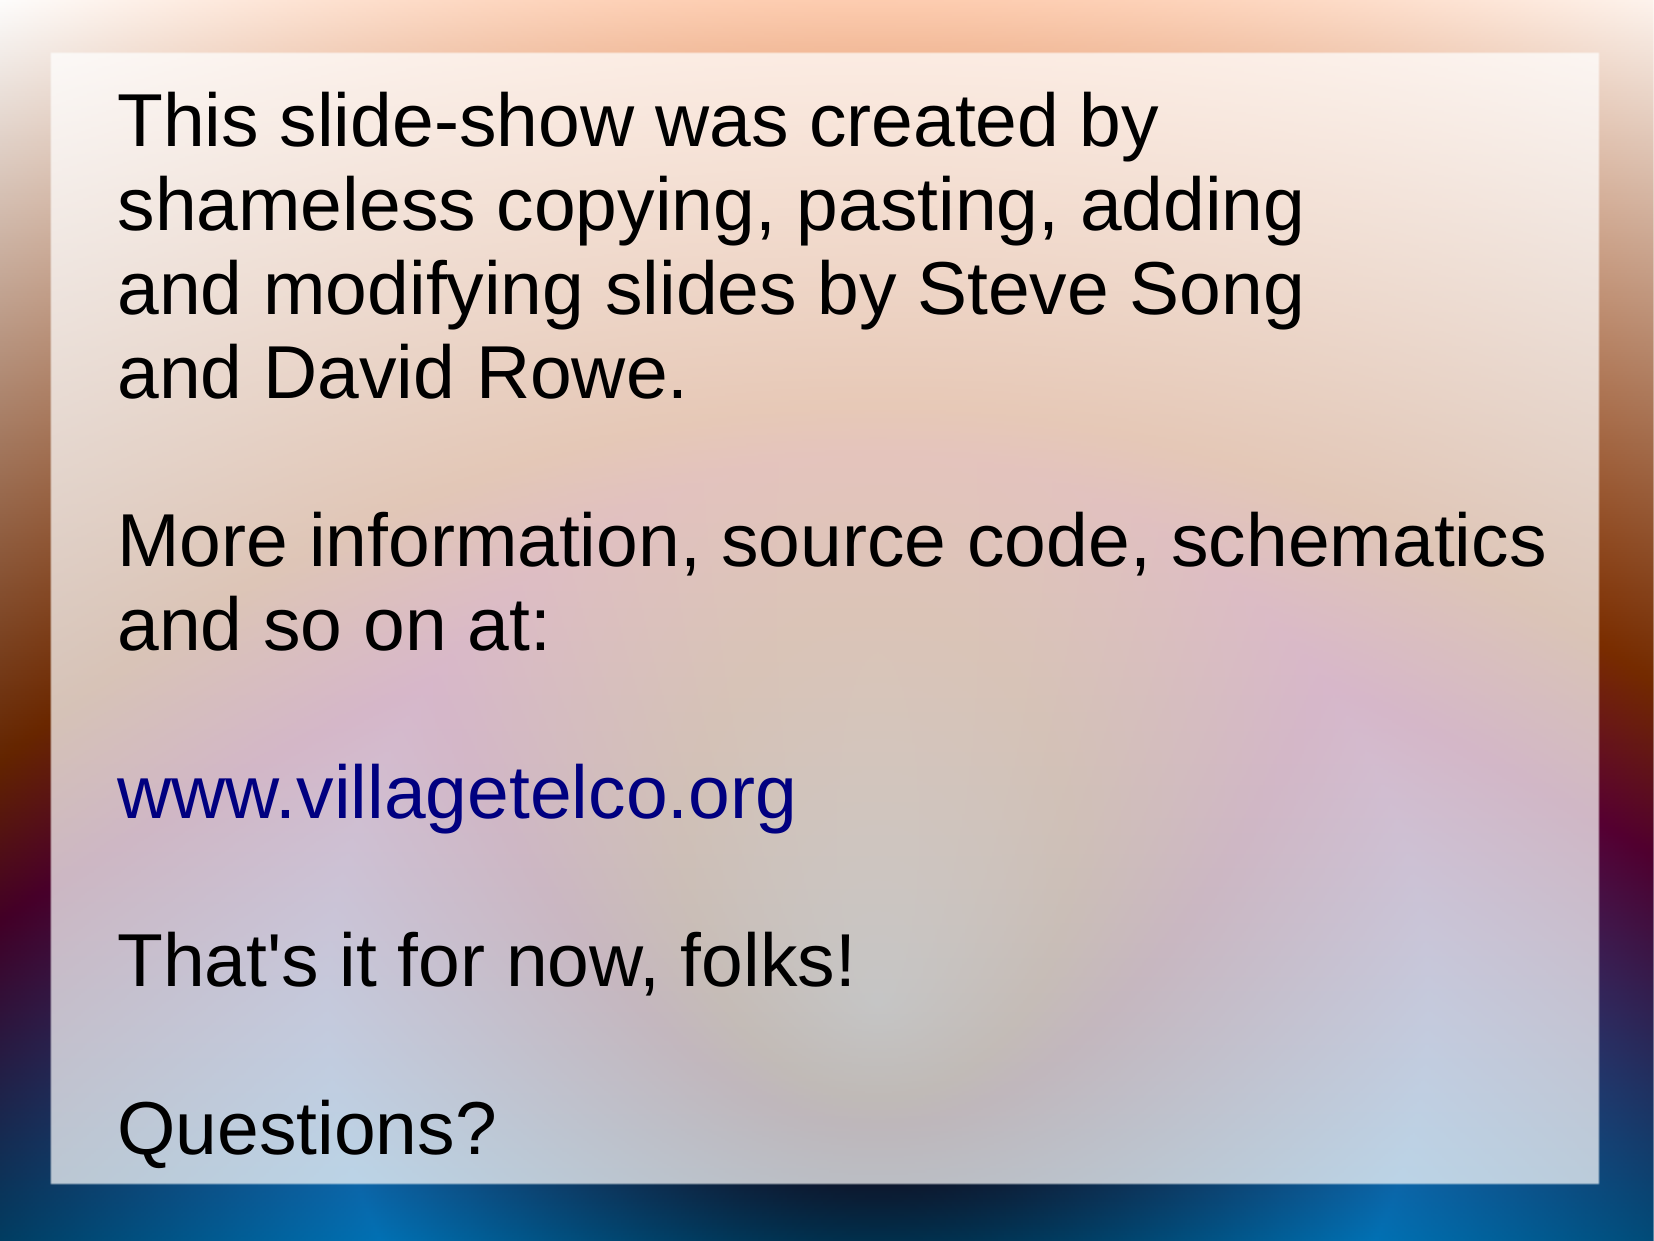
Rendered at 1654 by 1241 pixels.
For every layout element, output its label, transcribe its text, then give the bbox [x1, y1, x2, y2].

text_box This slide-show was created by shameless copying, pasting, adding and modifying slides by Steve Song and David Rowe. More information, source code, schematics and so on at: www.villagetelco.org That's it for now, folks! Questions? [102, 71, 1584, 1241]
picture [0, 0, 1654, 1241]
